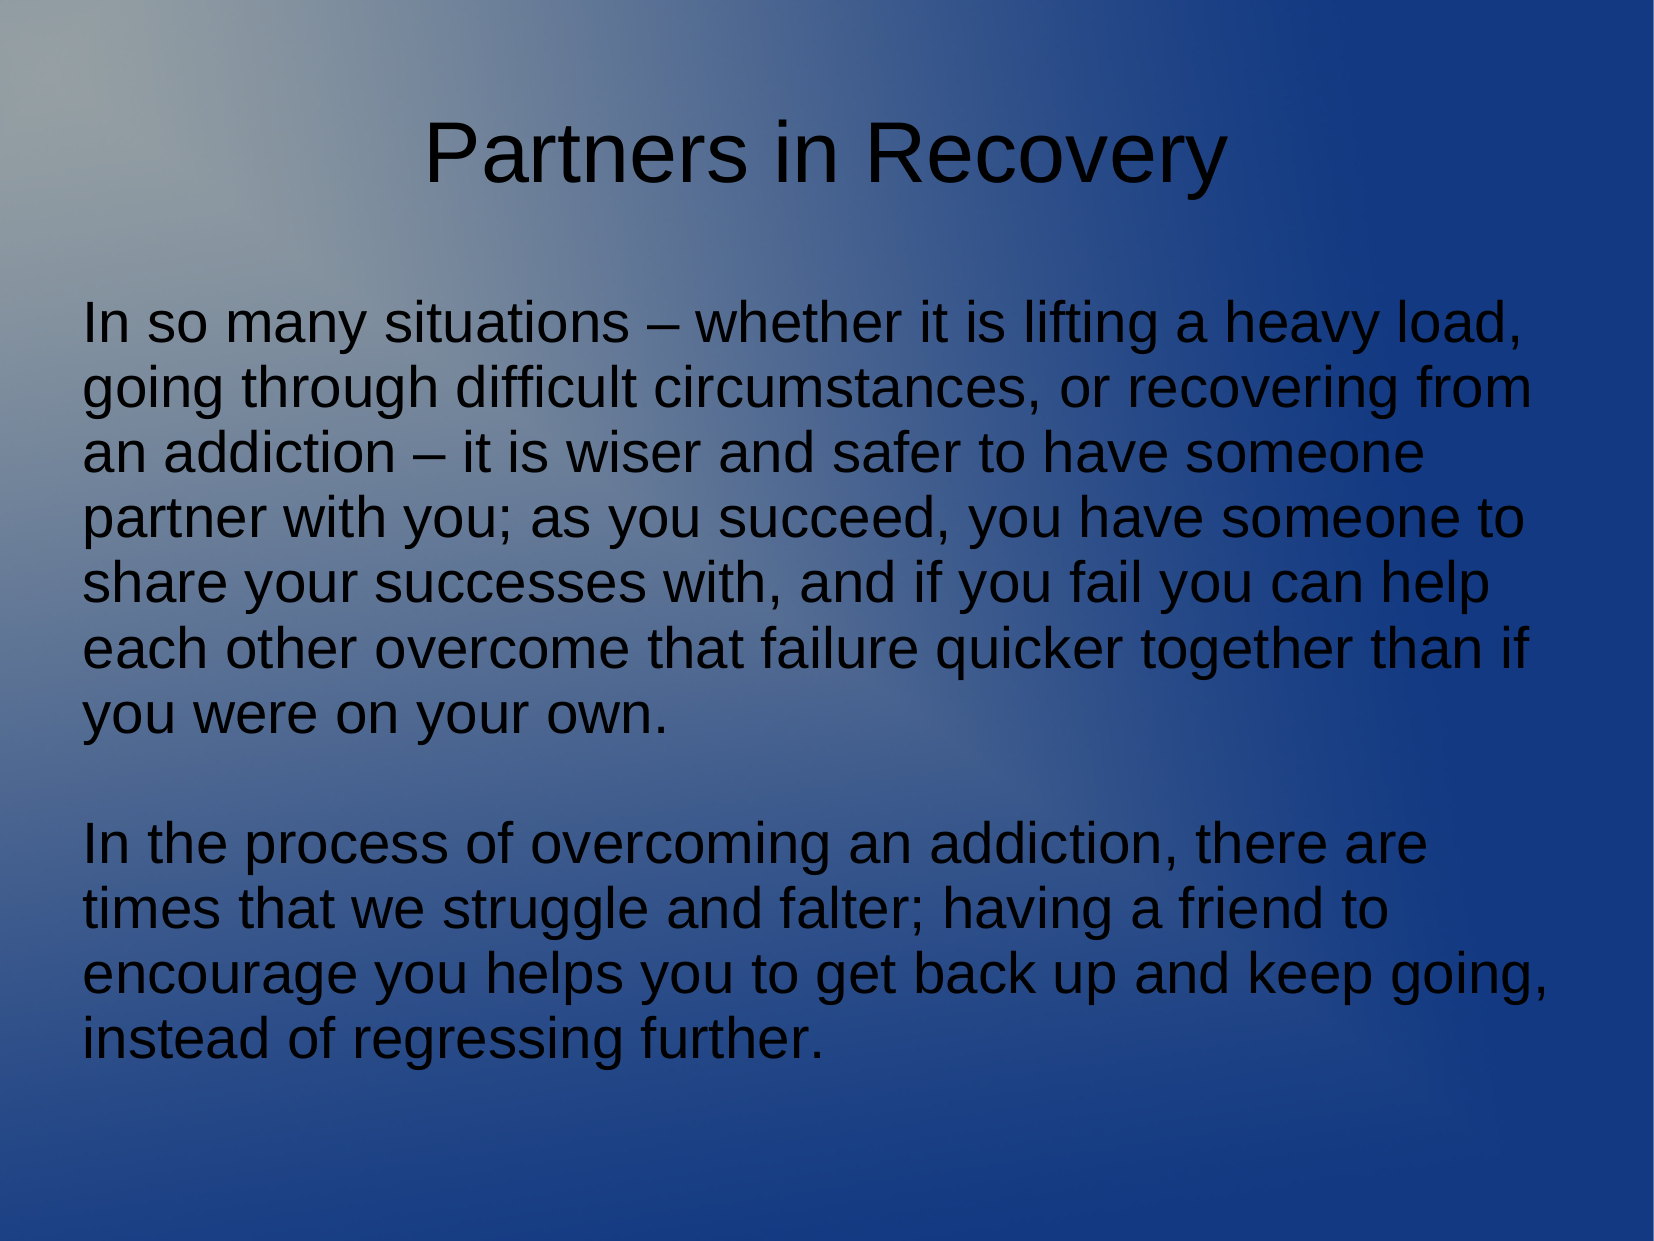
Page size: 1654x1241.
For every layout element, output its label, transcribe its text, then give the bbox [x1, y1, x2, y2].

picture [0, 0, 1654, 1241]
subtitle In so many situations – whether it is lifting a heavy load, going through difficult circumstances, or recovering from an addiction – it is wiser and safer to have someone partner with you; as you succeed, you have someone to share your successes with, and if you fail you can help each other overcome that failure quicker together than if you were on your own. In the process of overcoming an addiction, there are times that we struggle and falter; having a friend to encourage you helps you to get back up and keep going, instead of regressing further. [82, 290, 1571, 1241]
title Partners in Recovery [82, 49, 1571, 257]
